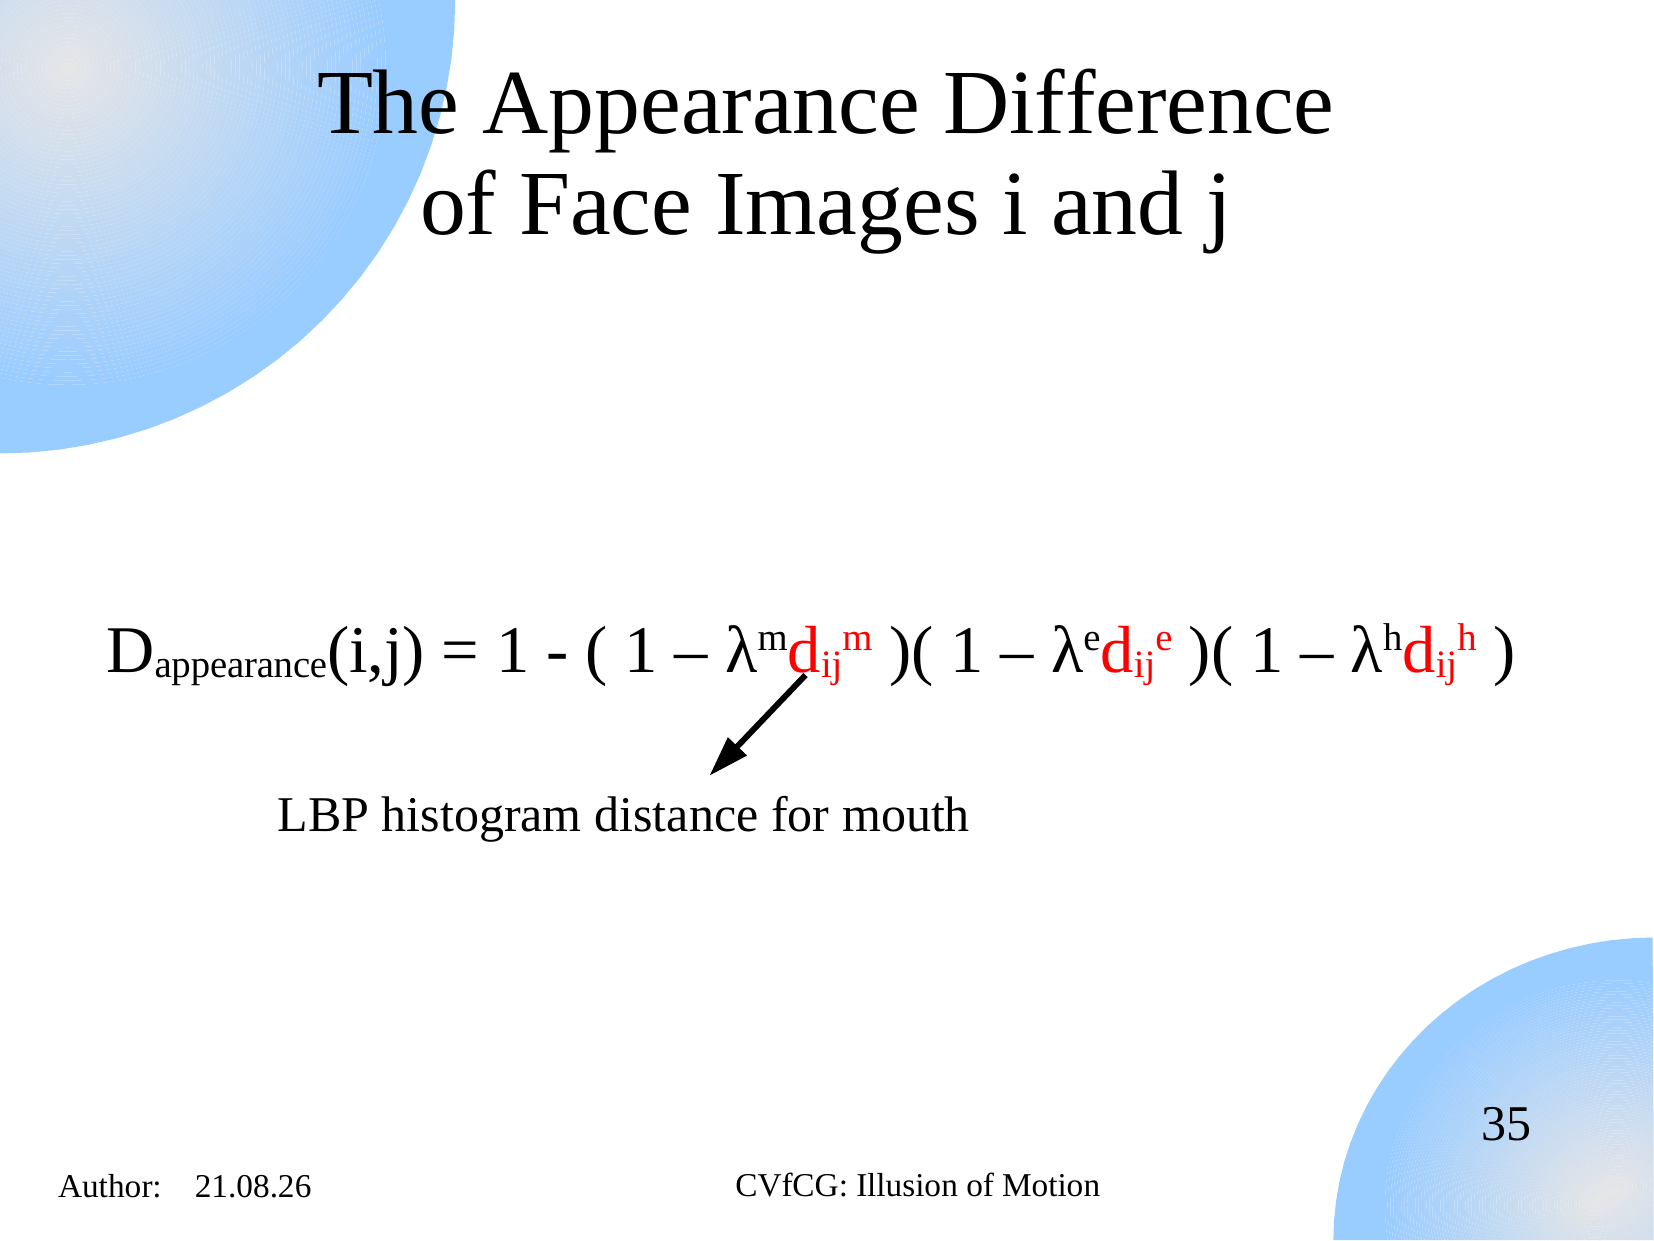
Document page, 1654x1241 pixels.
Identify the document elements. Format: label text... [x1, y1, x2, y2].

text_box CVfCG: Illusion of Motion [735, 1166, 1346, 1204]
text_box <number> [1401, 1095, 1611, 1152]
subtitle Dappearance(i,j) = 1 - ( 1 – λmdijm )( 1 – λedije )( 1 – λhdijh ) [82, 290, 1571, 1010]
title The Appearance Difference of Face Images i and j [82, 49, 1571, 257]
text_box LBP histogram distance for mouth [277, 787, 1241, 843]
